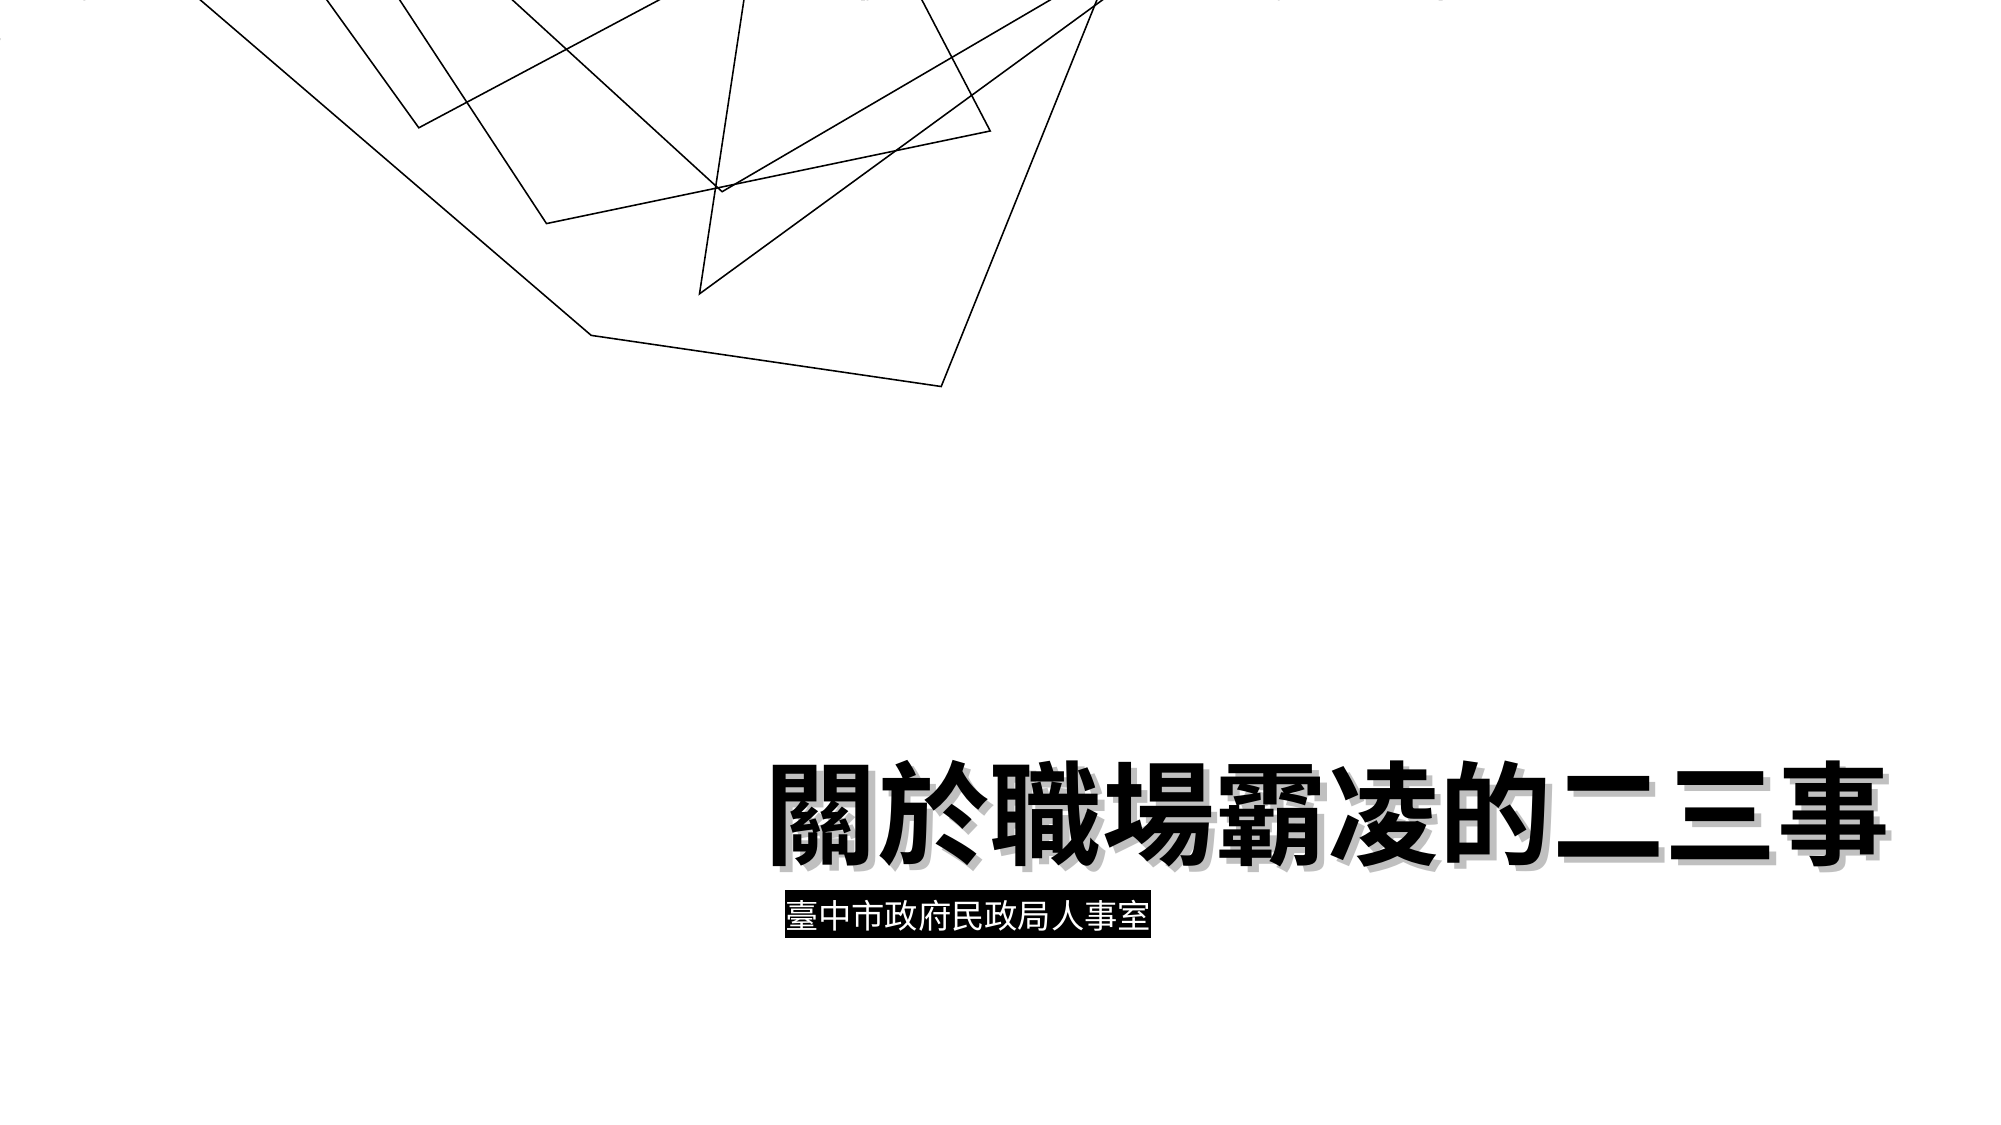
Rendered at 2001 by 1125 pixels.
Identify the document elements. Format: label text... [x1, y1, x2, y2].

subtitle 臺中市政府民政局人事室 [770, 887, 1581, 953]
text_box 關於職場霸凌的二三事 [750, 736, 1905, 886]
